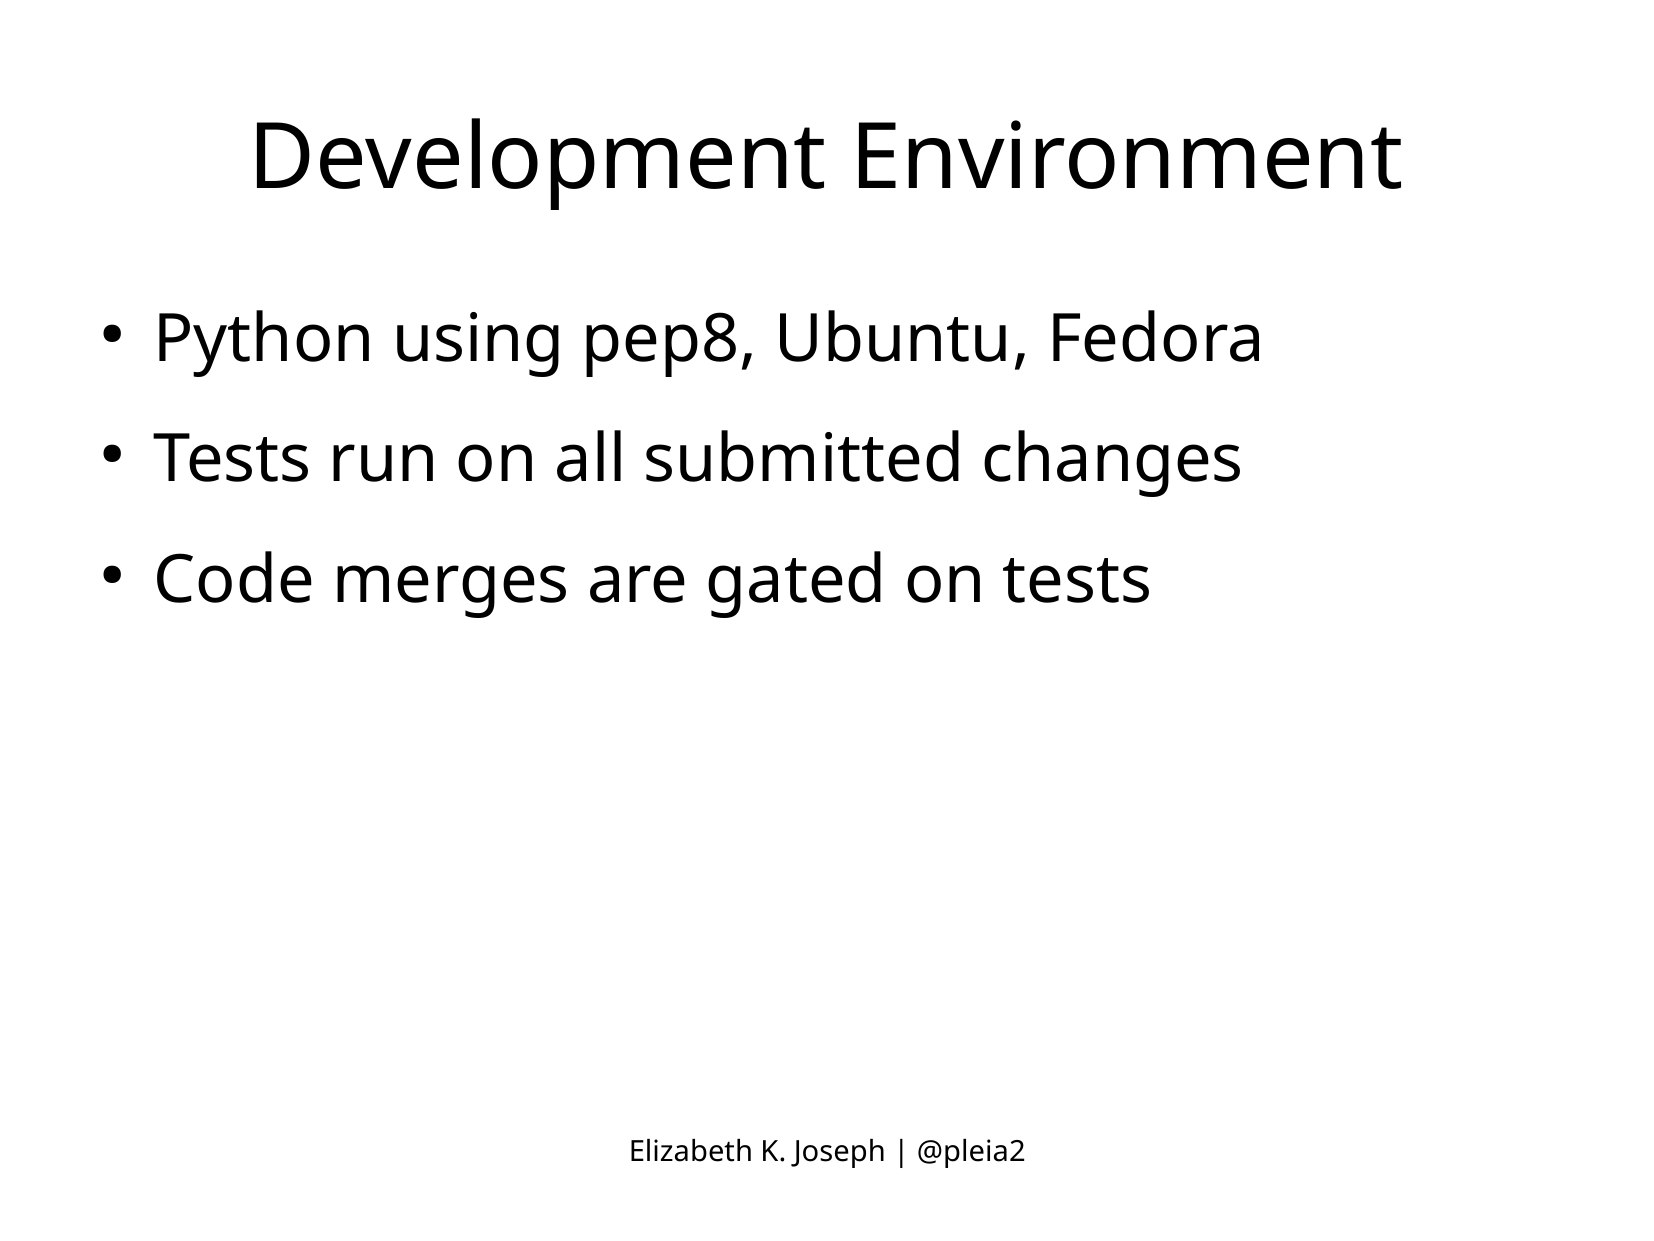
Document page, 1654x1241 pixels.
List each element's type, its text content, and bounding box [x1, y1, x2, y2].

title Development Environment [82, 49, 1571, 257]
list Python using pep8, Ubuntu, Fedora Tests run on all submitted changes Code merges are gated on tests [82, 290, 1571, 1010]
